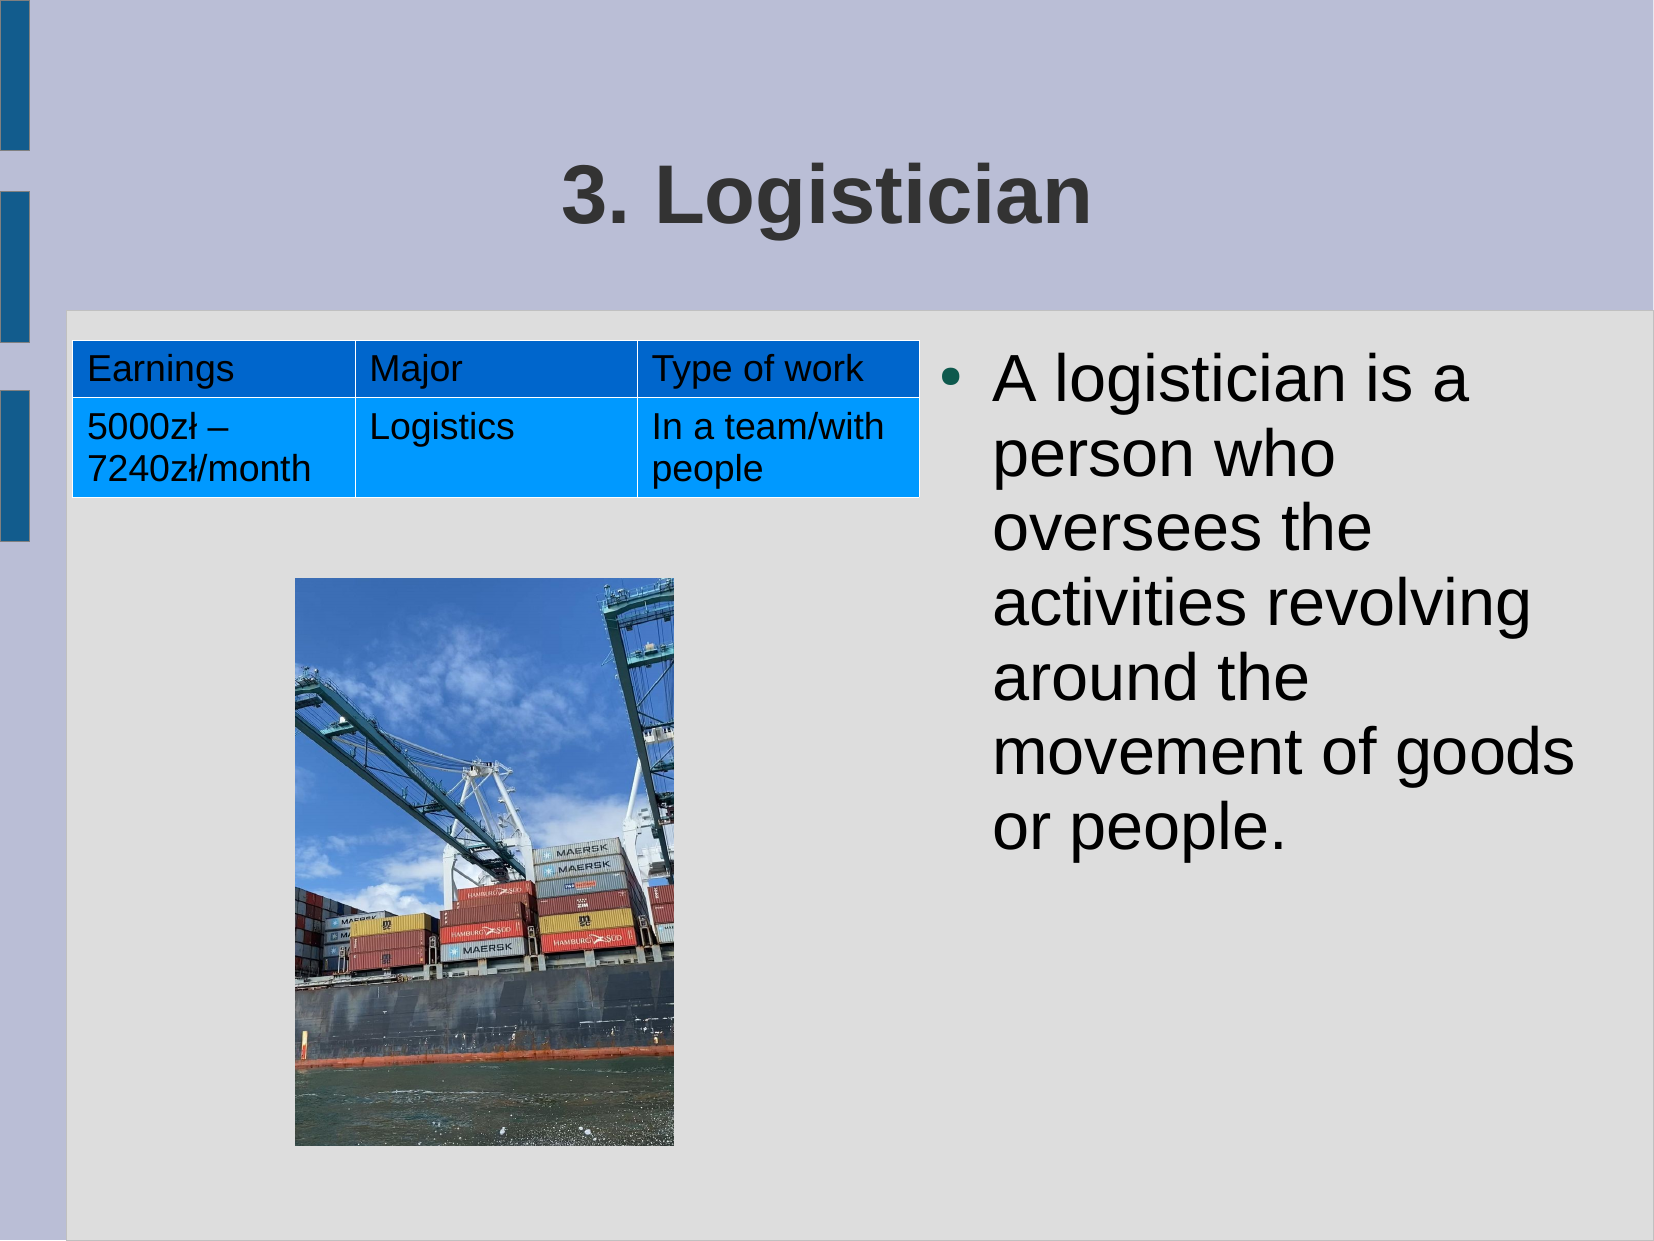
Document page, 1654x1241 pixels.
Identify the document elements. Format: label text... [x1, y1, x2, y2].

table_header Earnings [73, 341, 355, 397]
table_header Major [356, 341, 637, 397]
picture [295, 578, 674, 1146]
table_header Type of work [638, 341, 919, 397]
title 3. Logistician [121, 91, 1534, 299]
table_cell 5000zł – 7240zł/month [73, 398, 355, 497]
list A logistician is a person who oversees the activities revolving around the movement of goods or people. [921, 340, 1611, 1123]
table_cell Logistics [356, 398, 637, 497]
table_cell In a team/with people [638, 398, 919, 497]
